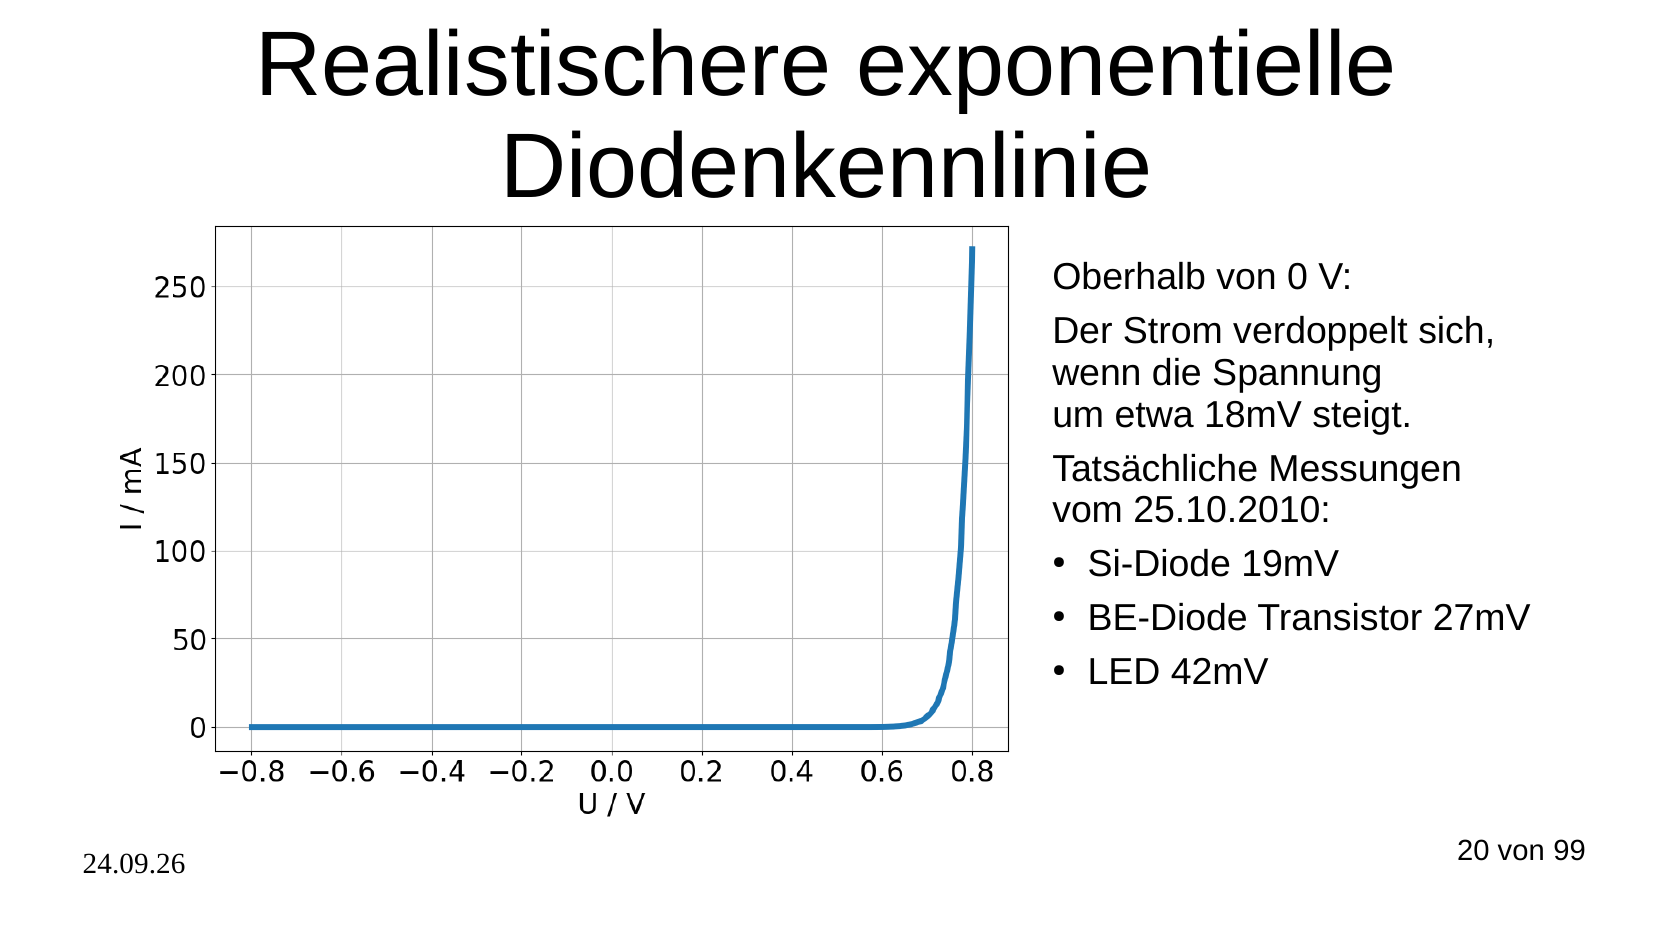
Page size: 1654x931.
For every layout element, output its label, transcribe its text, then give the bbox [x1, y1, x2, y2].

picture [111, 217, 1016, 828]
text_box Oberhalb von 0 V: Der Strom verdoppelt sich, wenn die Spannung um etwa 18mV steigt. Tatsächliche Messungen vom 25.10.2010: Si-Diode 19mV BE-Diode Transistor 27mV LED 42mV [1037, 248, 1639, 709]
title Realistischere exponentielle Diodenkennlinie [82, 12, 1571, 218]
